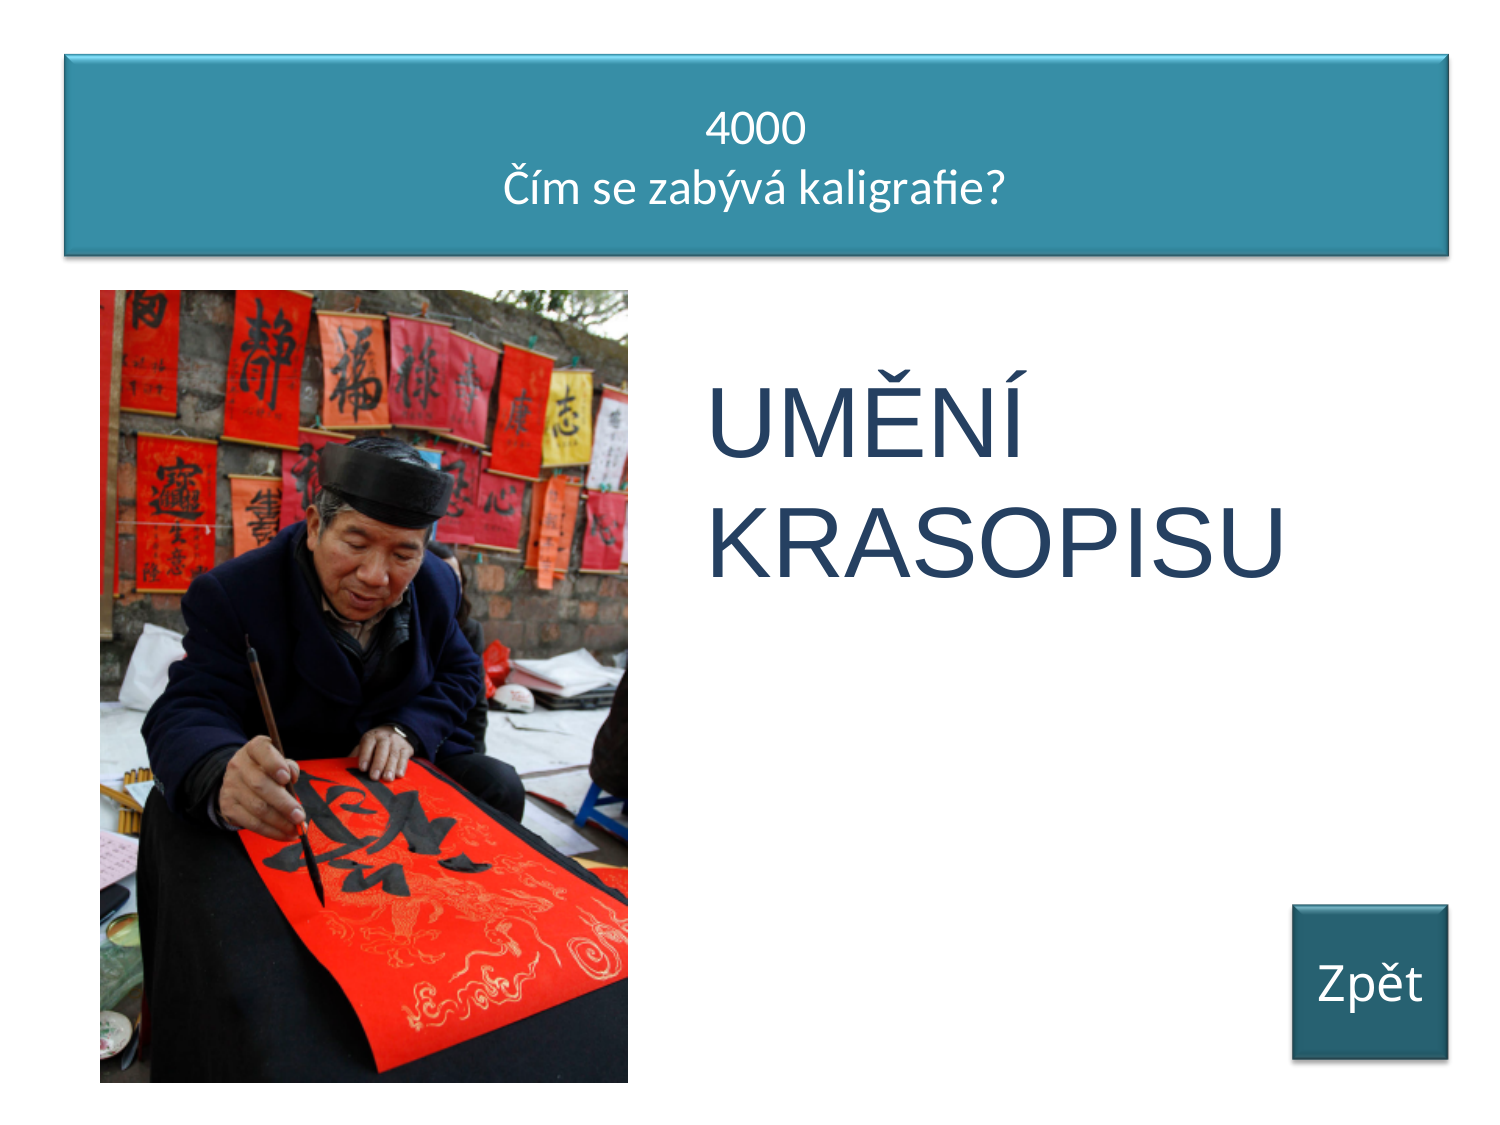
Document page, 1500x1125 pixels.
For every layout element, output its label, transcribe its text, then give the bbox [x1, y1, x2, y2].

picture [55, 49, 1457, 268]
text_box 4000 Čím se zabývá kaligrafie? [64, 54, 1447, 256]
text_box Zpět [1293, 904, 1447, 1059]
text_box UMĚNÍ KRASOPISU [690, 349, 1365, 606]
picture [1273, 899, 1466, 1072]
picture [100, 290, 628, 1083]
